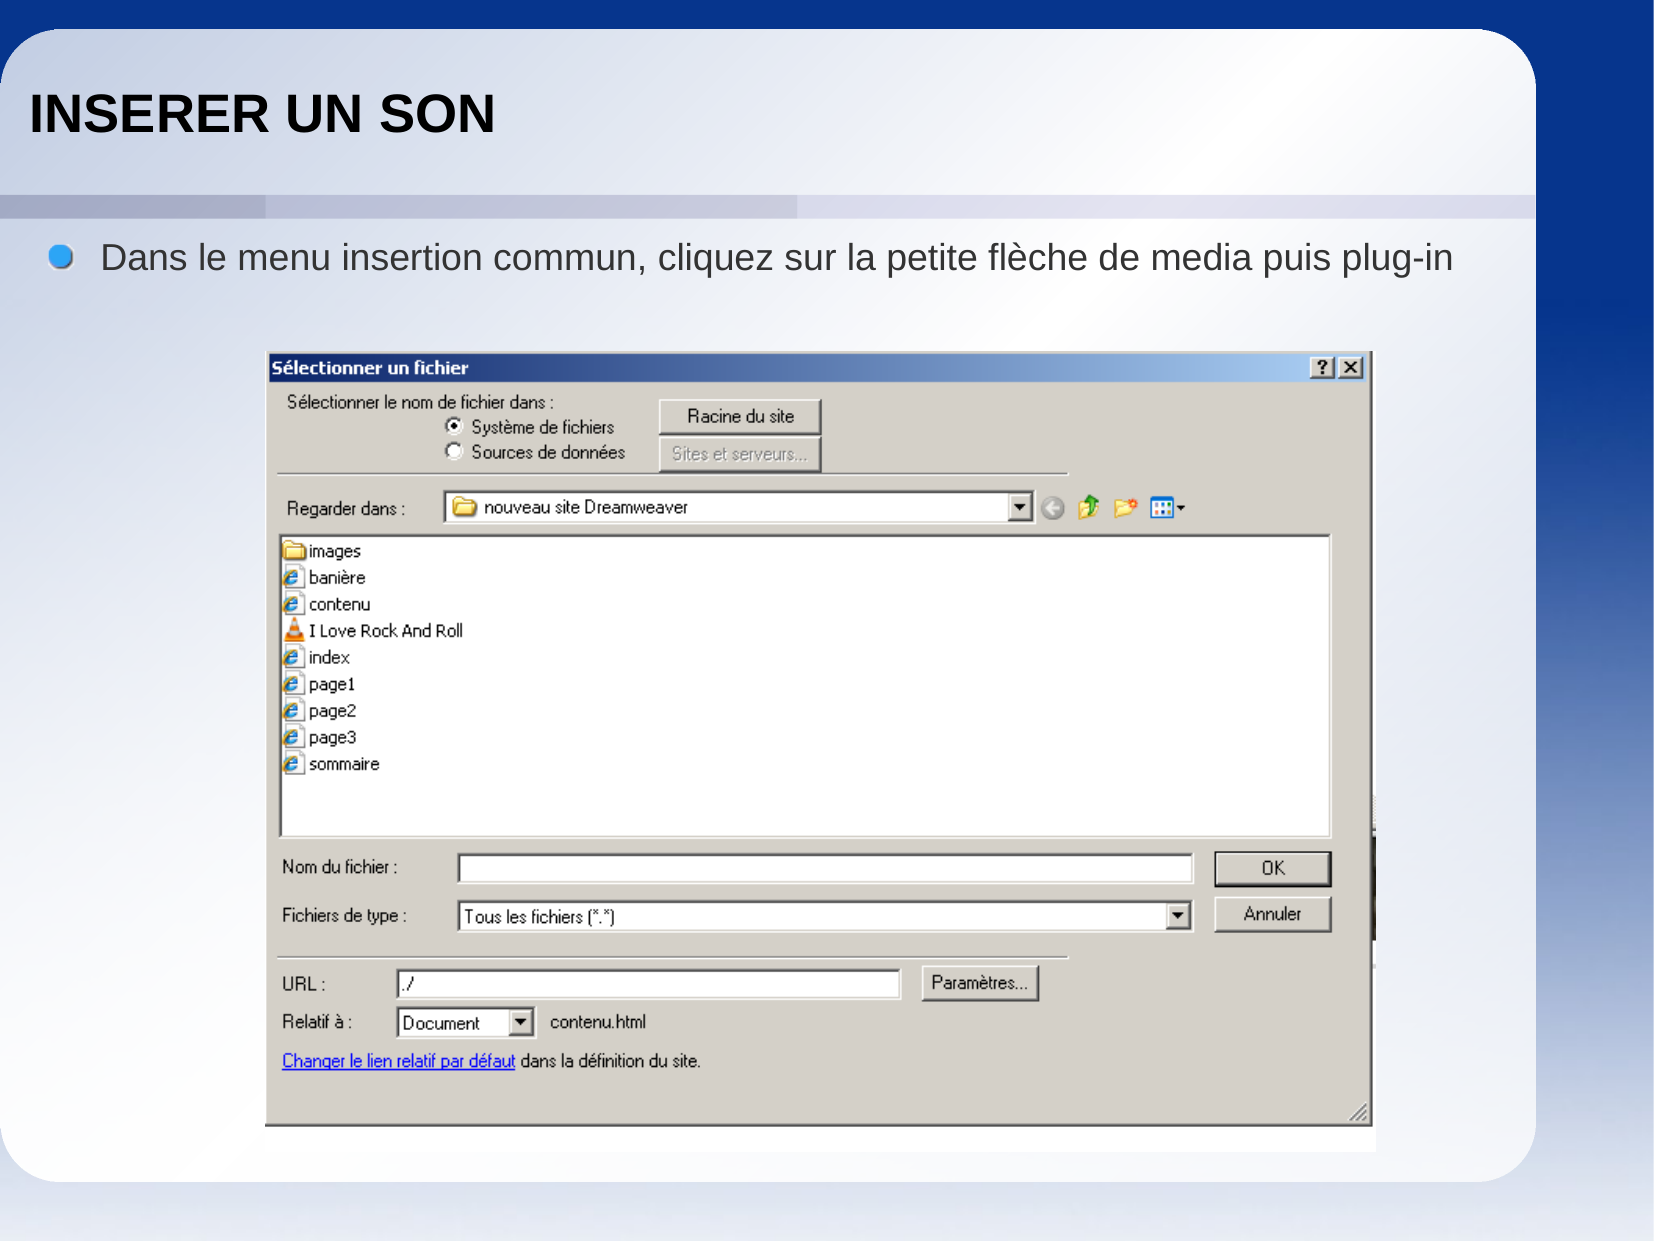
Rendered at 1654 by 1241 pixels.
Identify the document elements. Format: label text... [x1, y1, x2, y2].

title INSERER UN SON [29, 49, 1506, 178]
picture [0, 0, 1654, 1241]
list Dans le menu insertion commun, cliquez sur la petite flèche de media puis plug-in [29, 236, 1506, 1152]
picture [265, 351, 1376, 1152]
